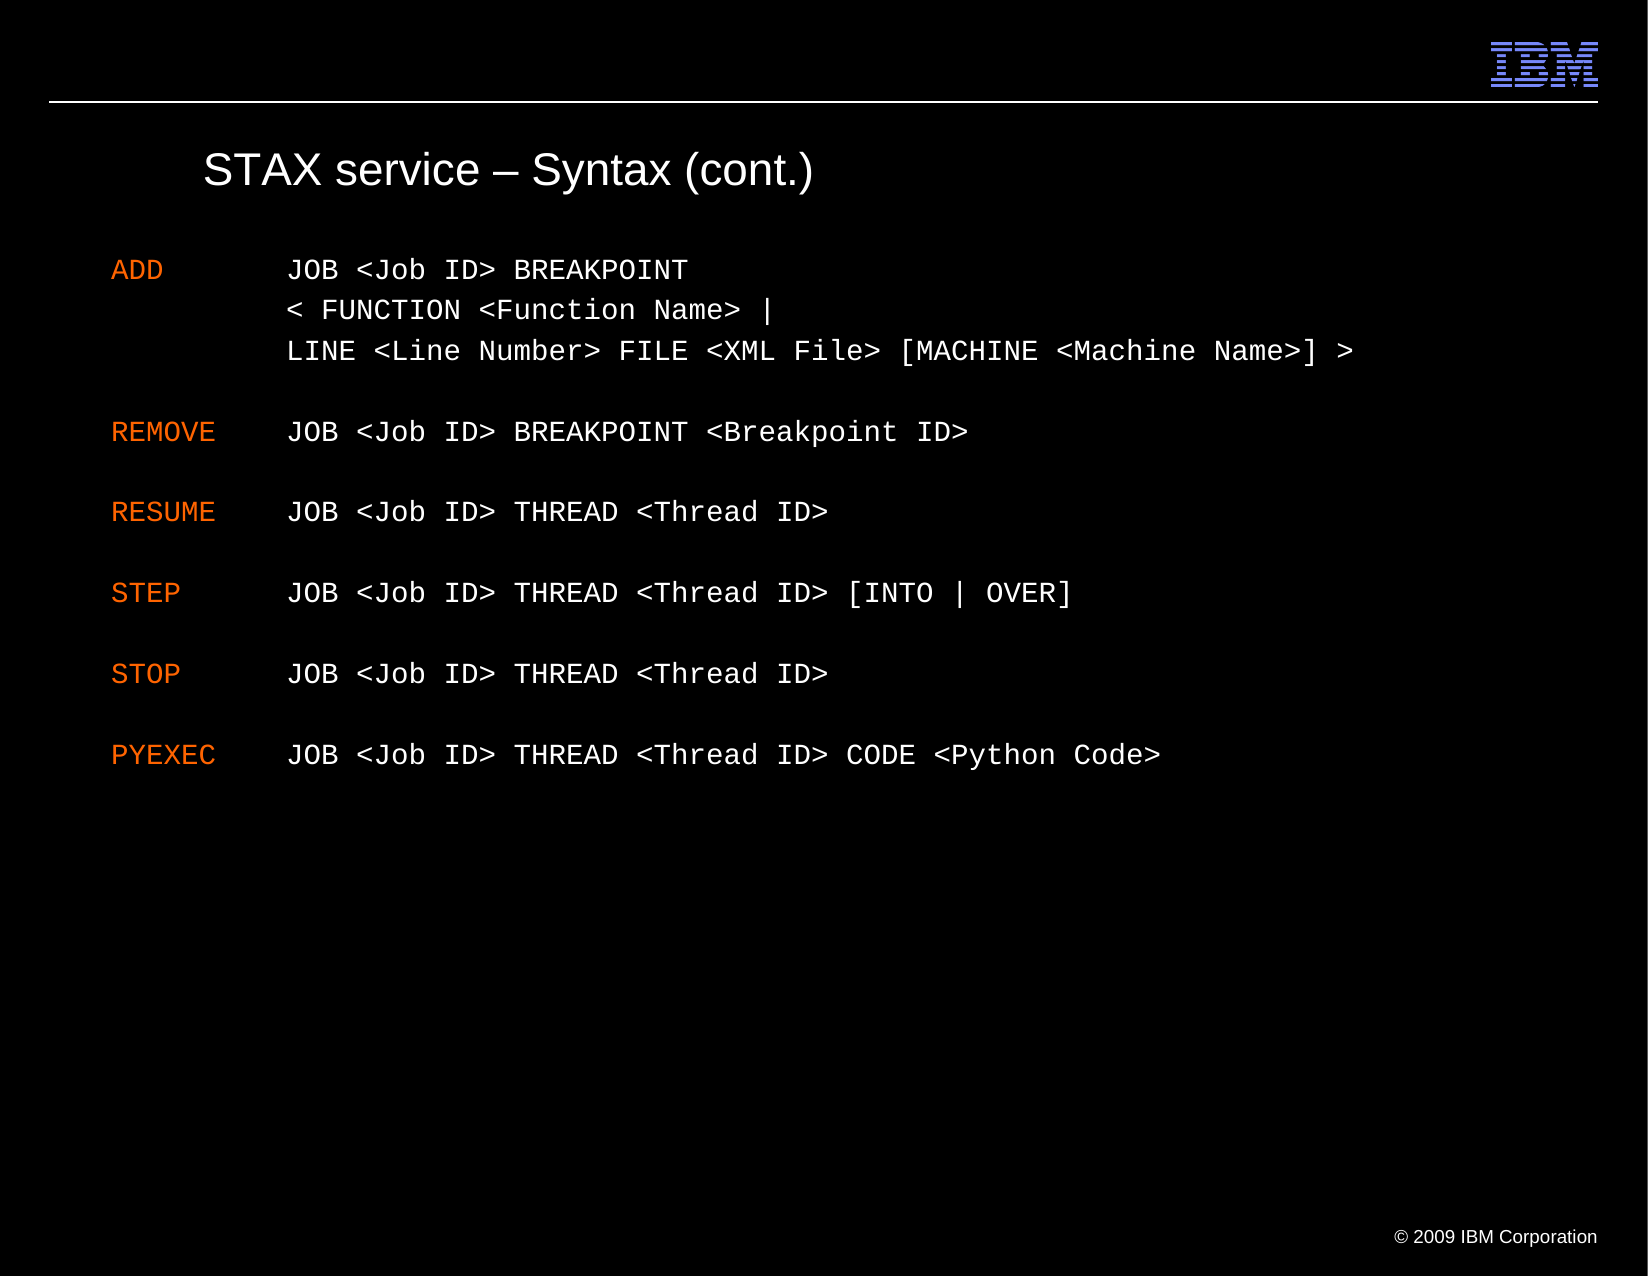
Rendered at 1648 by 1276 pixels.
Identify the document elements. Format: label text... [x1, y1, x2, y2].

picture [1491, 42, 1598, 87]
title STAX service – Syntax (cont.) [186, 137, 1648, 231]
text_box ADD JOB <Job ID> BREAKPOINT < FUNCTION <Function Name> | LINE <Line Number> FILE <XML File> [MACHINE <Machine Name>] > REMOVE JOB <Job ID> BREAKPOINT <Breakpoint ID> RESUME JOB <Job ID> THREAD <Thread ID> STEP JOB <Job ID> THREAD <Thread ID> [INTO | OVER] STOP JOB <Job ID> THREAD <Thread ID> PYEXEC JOB <Job ID> THREAD <Thread ID> CODE <Python Code> [111, 250, 1637, 771]
